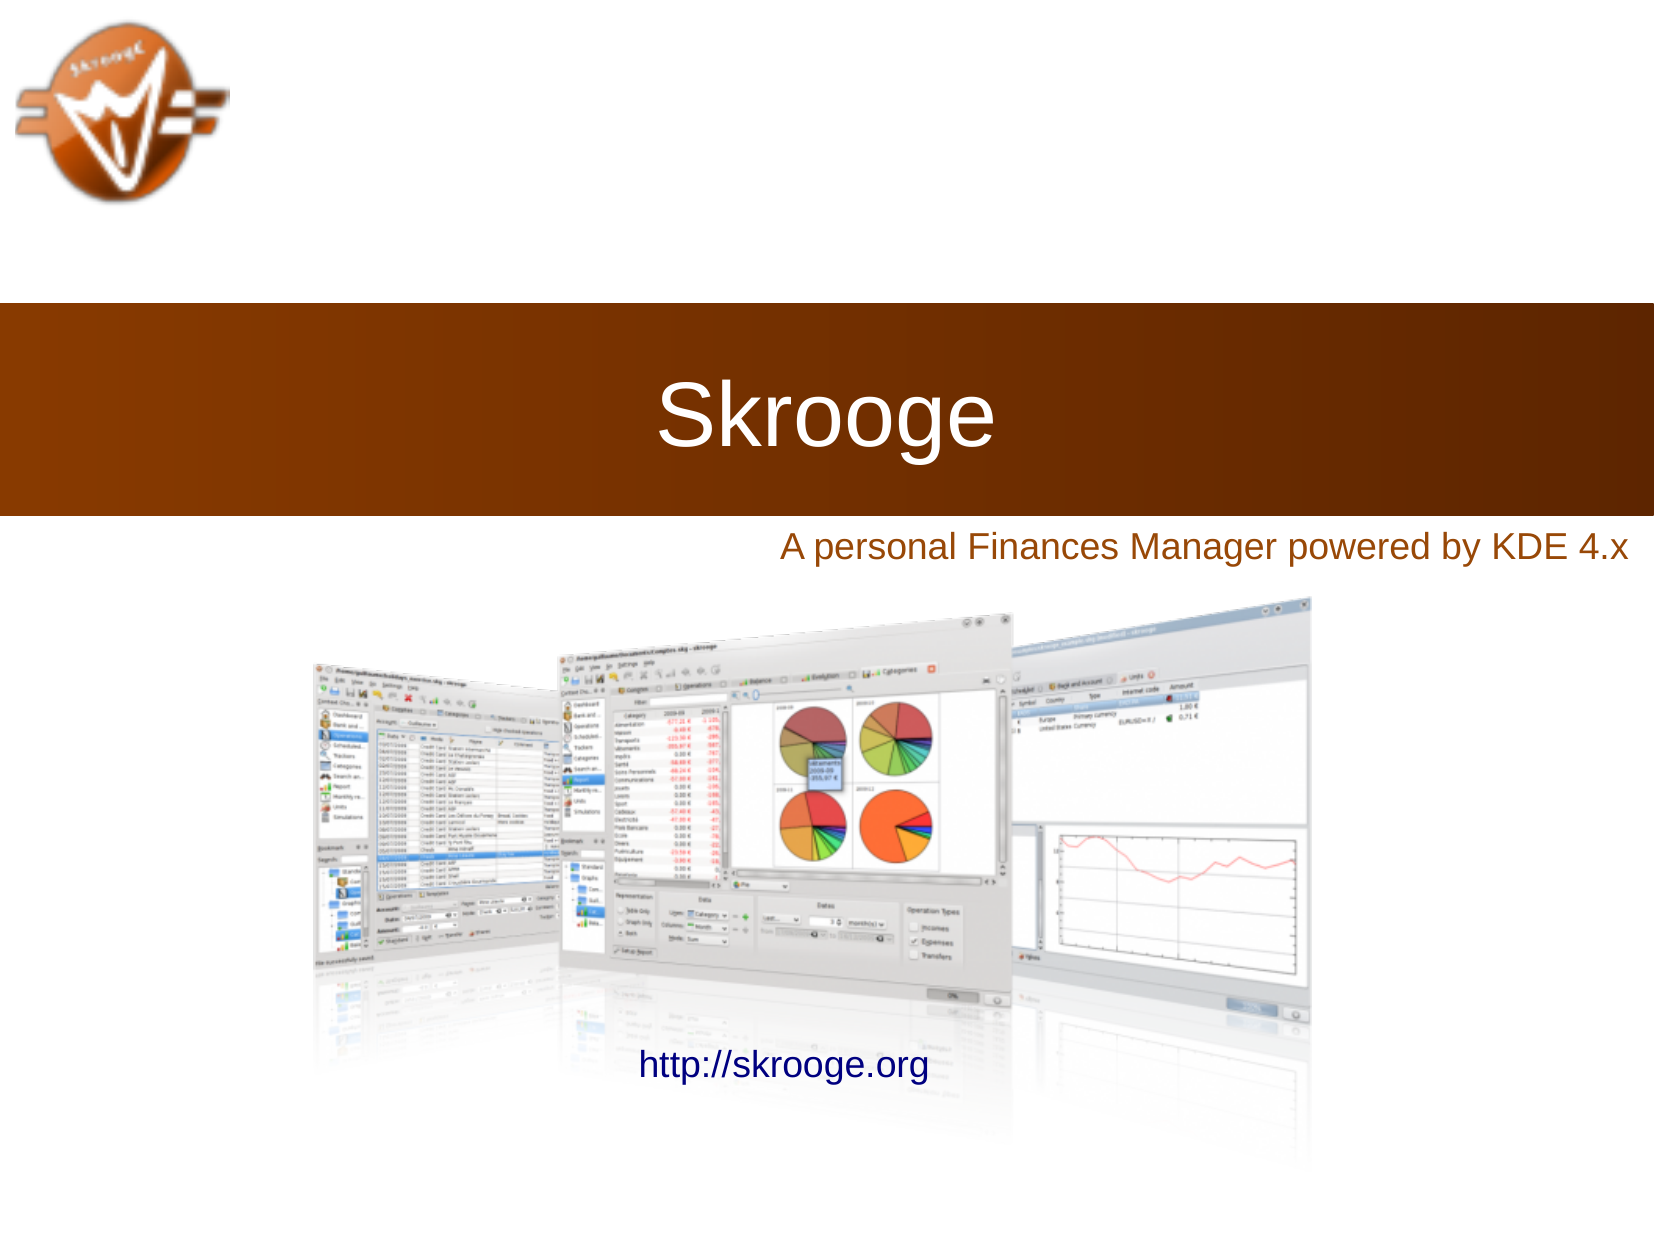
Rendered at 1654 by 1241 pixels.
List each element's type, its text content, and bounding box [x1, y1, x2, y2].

list Skrooge [0, 303, 1654, 516]
picture [15, 8, 230, 222]
text_box A personal Finances Manager powered by KDE 4.x [765, 516, 1644, 575]
picture [311, 594, 1312, 1183]
text_box http://skrooge.org [623, 1035, 945, 1093]
